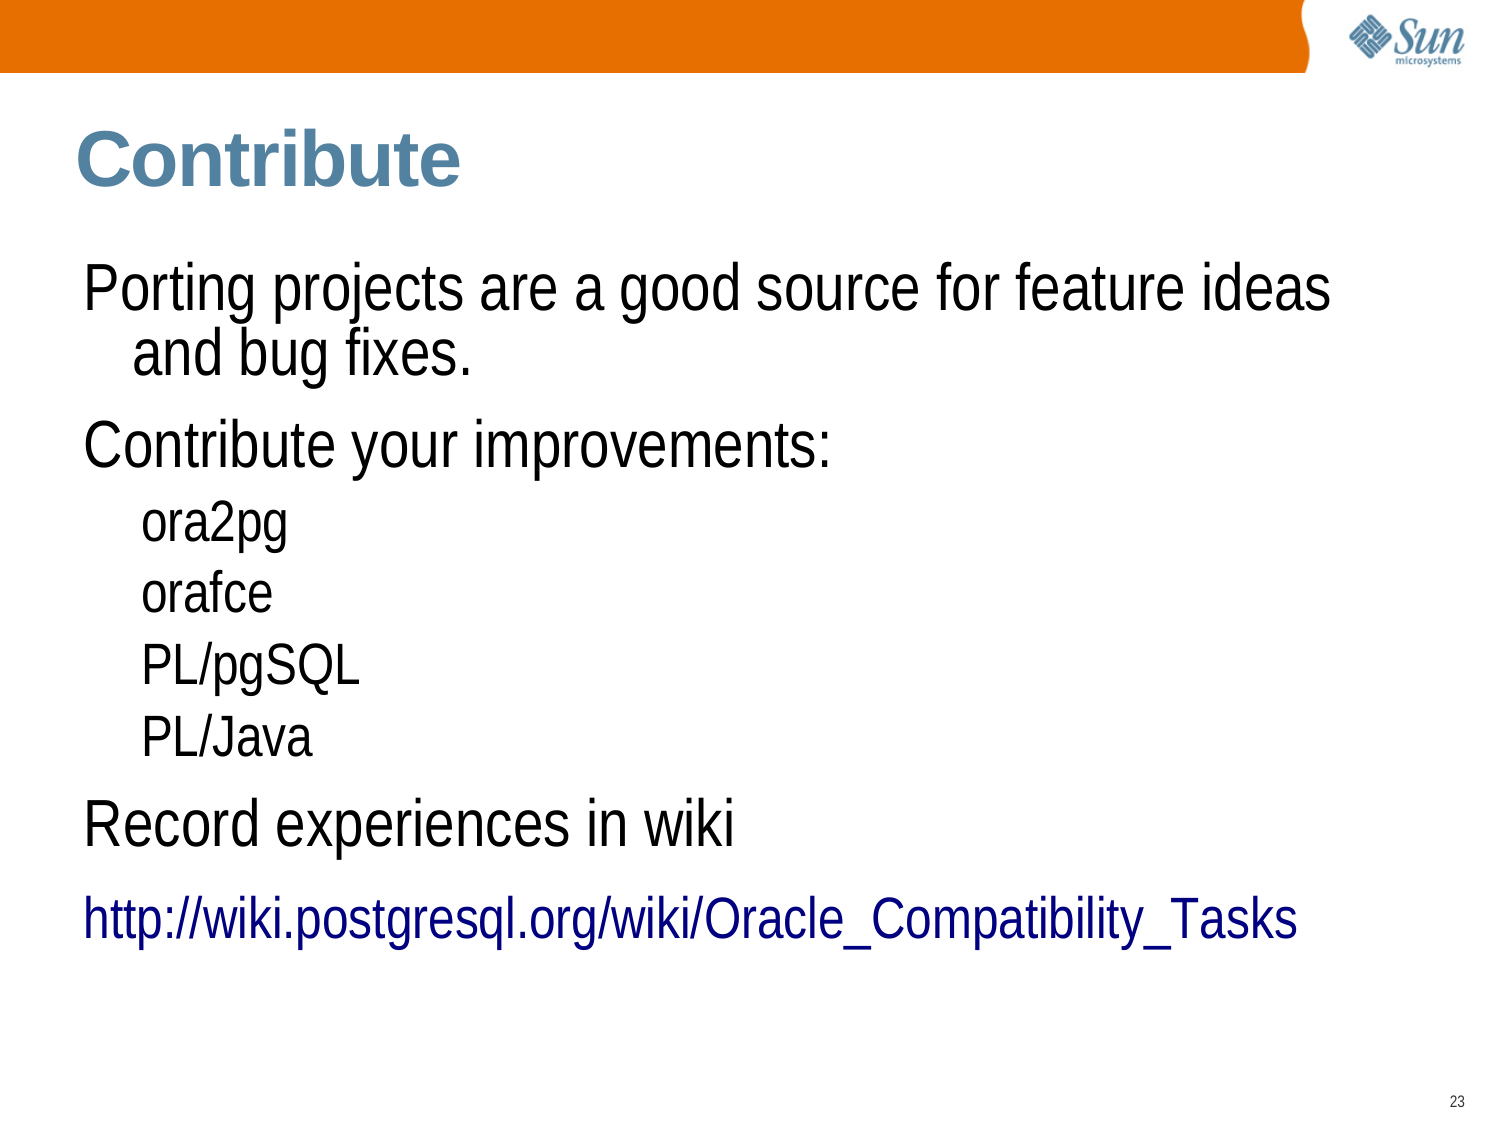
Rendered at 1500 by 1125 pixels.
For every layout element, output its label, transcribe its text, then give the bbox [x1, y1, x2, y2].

title Contribute [75, 123, 1437, 227]
picture [0, 0, 1500, 73]
list Porting projects are a good source for feature ideas and bug fixes. Contribute your improvements: ora2pg orafce PL/pgSQL PL/Java Record experiences in wiki http://wiki.postgresql.org/wiki/Oracle_Compatibility_Tasks [64, 258, 1401, 1062]
